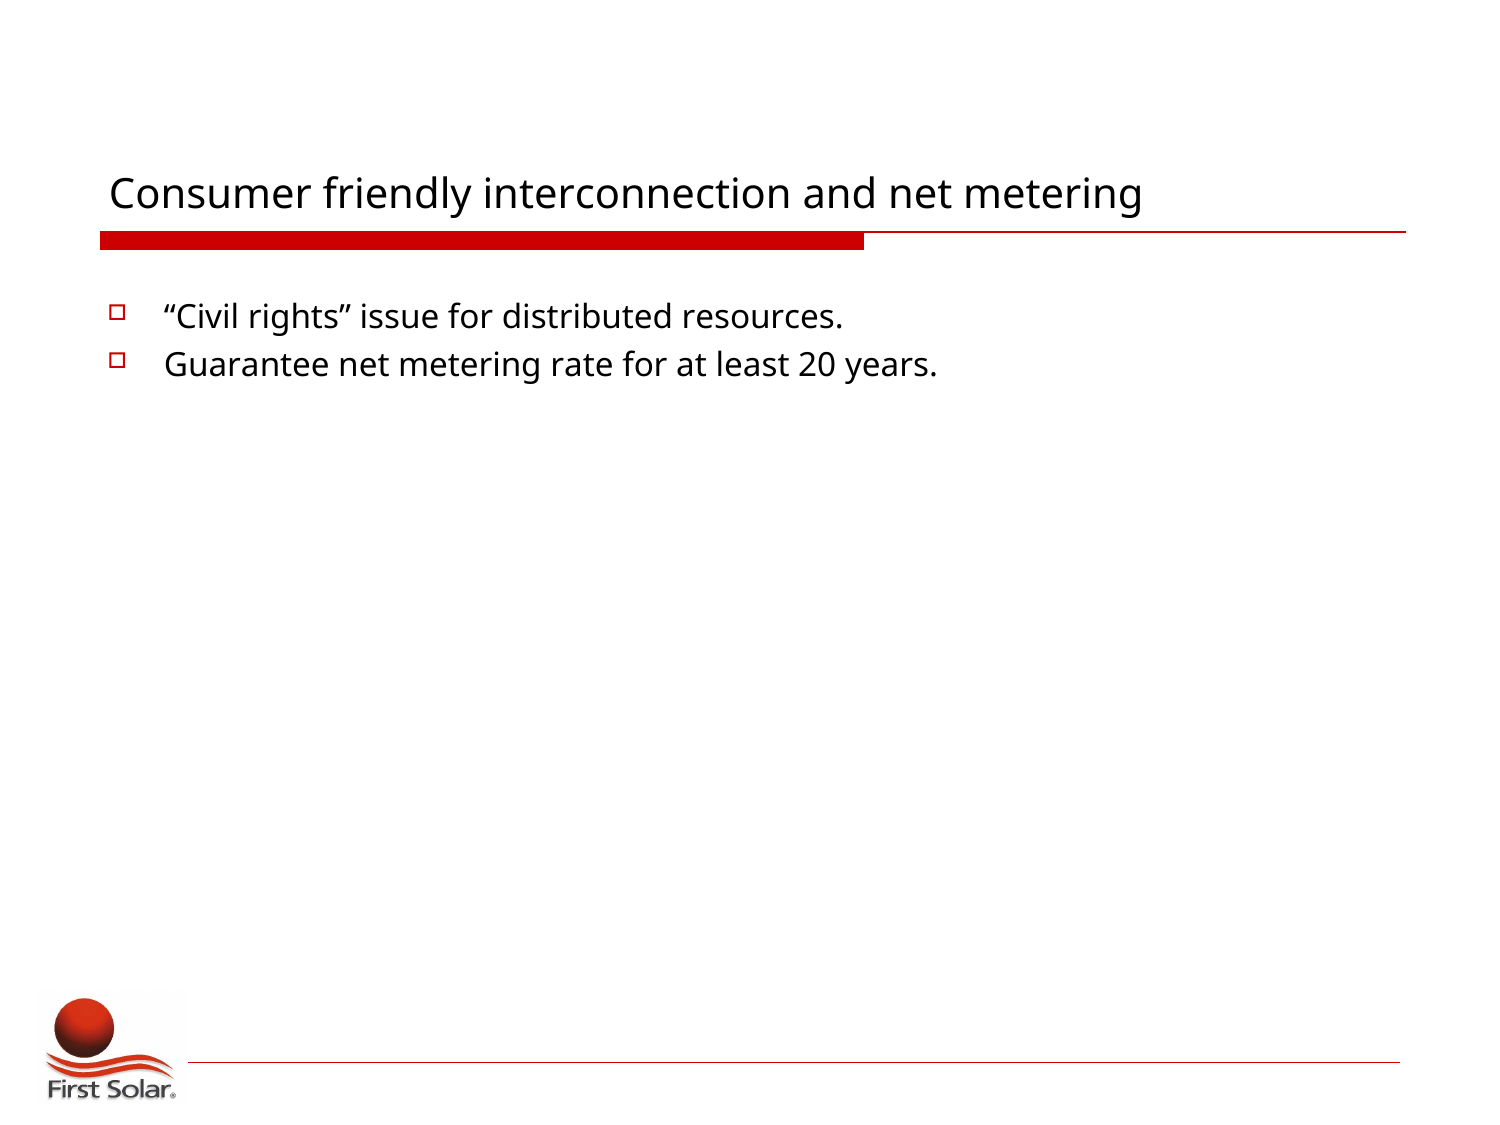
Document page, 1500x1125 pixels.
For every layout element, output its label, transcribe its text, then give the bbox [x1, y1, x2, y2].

list “Civil rights” issue for distributed resources. Guarantee net metering rate for at least 20 years. [92, 287, 1406, 1025]
picture [37, 987, 188, 1103]
title Consumer friendly interconnection and net metering [94, 24, 1407, 225]
